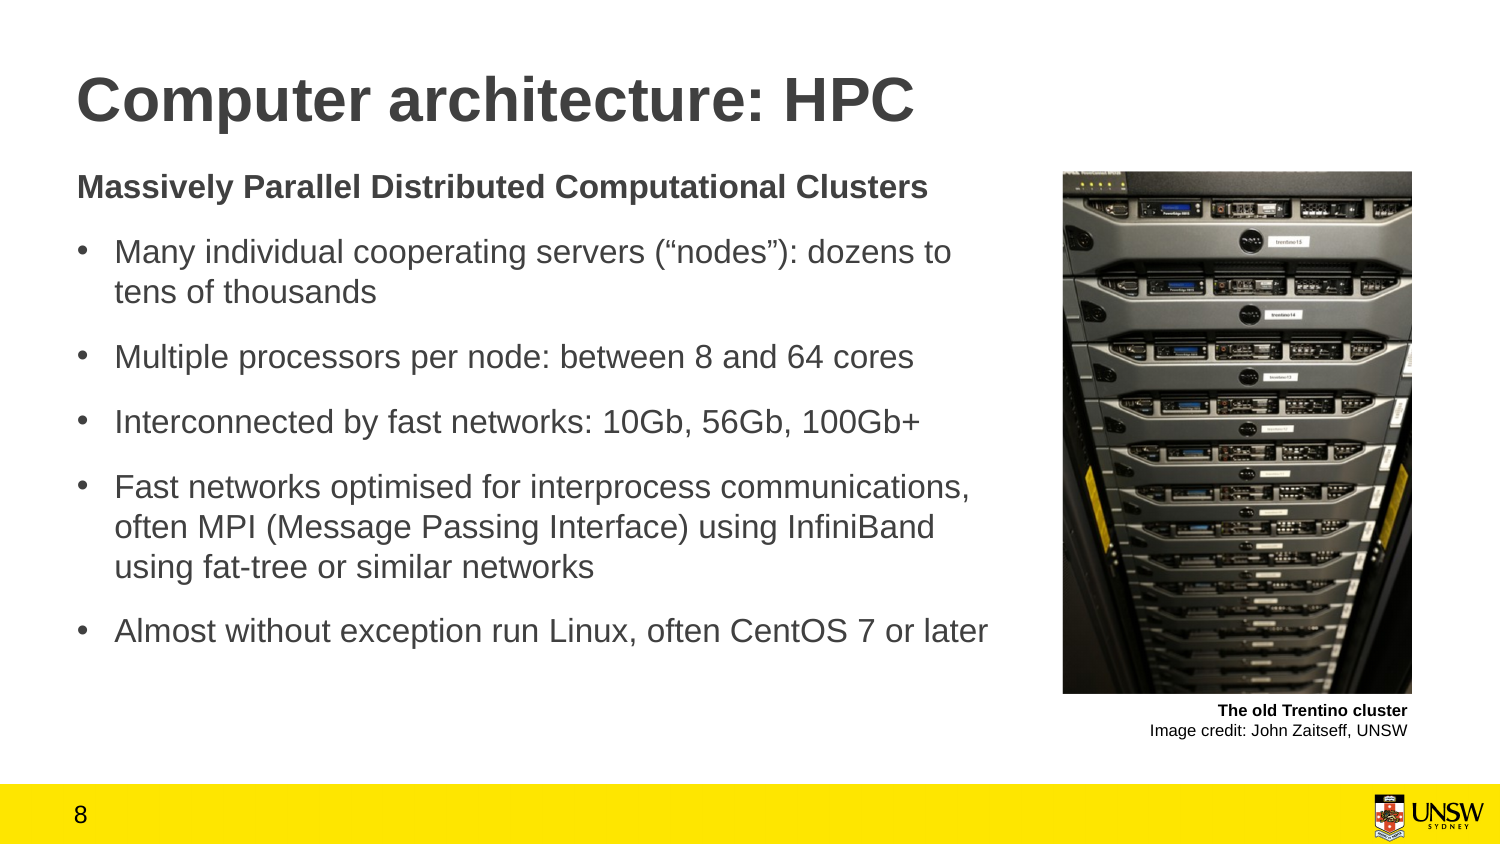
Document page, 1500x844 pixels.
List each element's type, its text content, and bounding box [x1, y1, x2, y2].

text_box <number> [59, 791, 219, 839]
list Massively Parallel Distributed Computational Clusters Many individual cooperating servers (“nodes”): dozens to tens of thousands Multiple processors per node: between 8 and 64 cores Interconnected by fast networks: 10Gb, 56Gb, 100Gb+ Fast networks optimised for interprocess communications, often MPI (Message Passing Interface) using InfiniBand using fat-tree or similar networks Almost without exception run Linux, often CentOS 7 or later [76, 165, 1424, 756]
picture [0, 784, 1500, 844]
text_box The old Trentino cluster Image credit: John Zaitseff, UNSW [1078, 692, 1423, 748]
picture [1062, 171, 1412, 694]
title Computer architecture: HPC [76, 59, 1427, 136]
